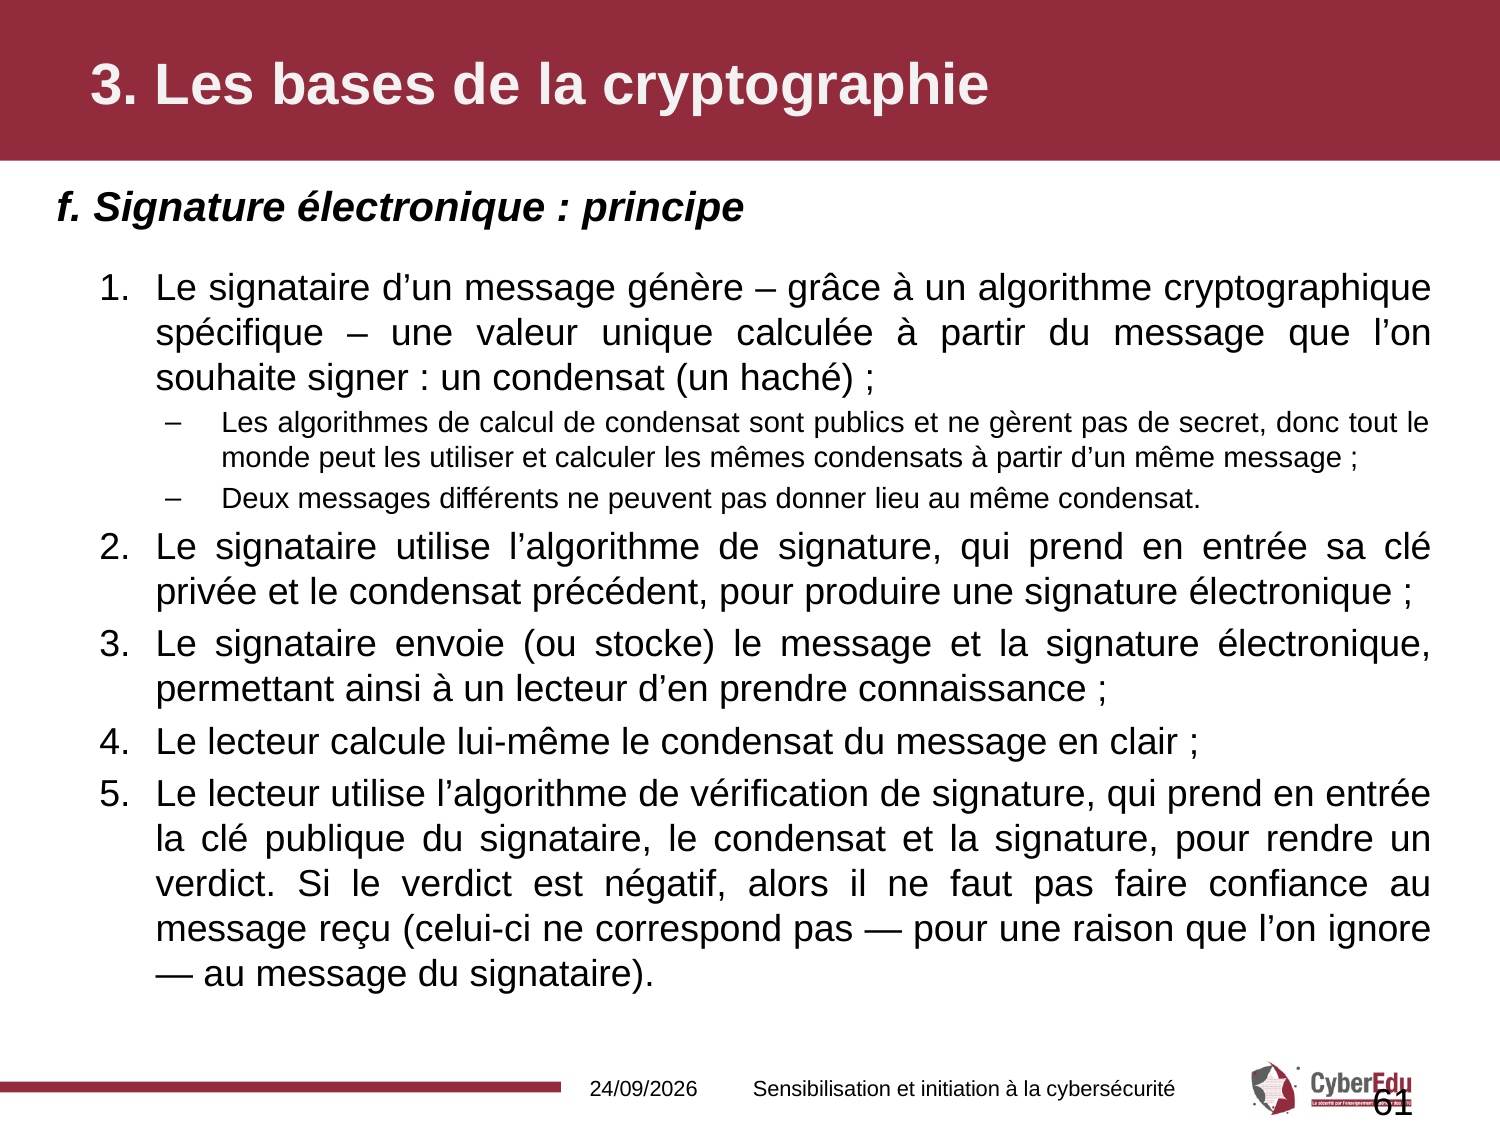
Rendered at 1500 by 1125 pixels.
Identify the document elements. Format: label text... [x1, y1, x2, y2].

picture [1246, 1060, 1412, 1115]
picture [1378, 1101, 1388, 1113]
footer Sensibilisation et initiation à la cybersécurité [738, 1057, 1236, 1118]
title 3. Les bases de la cryptographie [75, 1, 1425, 161]
list Le signataire d’un message génère – grâce à un algorithme cryptographique spécifique – une valeur unique calculée à partir du message que l’on souhaite signer : un condensat (un haché) ; Les algorithmes de calcul de condensat sont publics et ne gèrent pas de secret, donc tout le monde peut les utiliser et calculer les mêmes condensats à partir d’un même message ; Deux messages différents ne peuvent pas donner lieu au même condensat. Le signataire utilise l’algorithme de signature, qui prend en entrée sa clé privée et le condensat précédent, pour produire une signature électronique ; Le signataire envoie (ou stocke) le message et la signature électronique, permettant ainsi à un lecteur d’en prendre connaissance ; Le lecteur calcule lui-même le condensat du message en clair ; Le lecteur utilise l’algorithme de vérification de signature, qui prend en entrée la clé publique du signataire, le condensat et la signature, pour rendre un verdict. Si le verdict est négatif, alors il ne faut pas faire confiance au message reçu (celui-ci ne correspond pas — pour une raison que l’on ignore — au message du signataire). [75, 268, 1447, 1012]
text_box f. Signature électronique : principe [41, 172, 1471, 268]
slide_number 15/11/2020 [561, 1057, 727, 1118]
